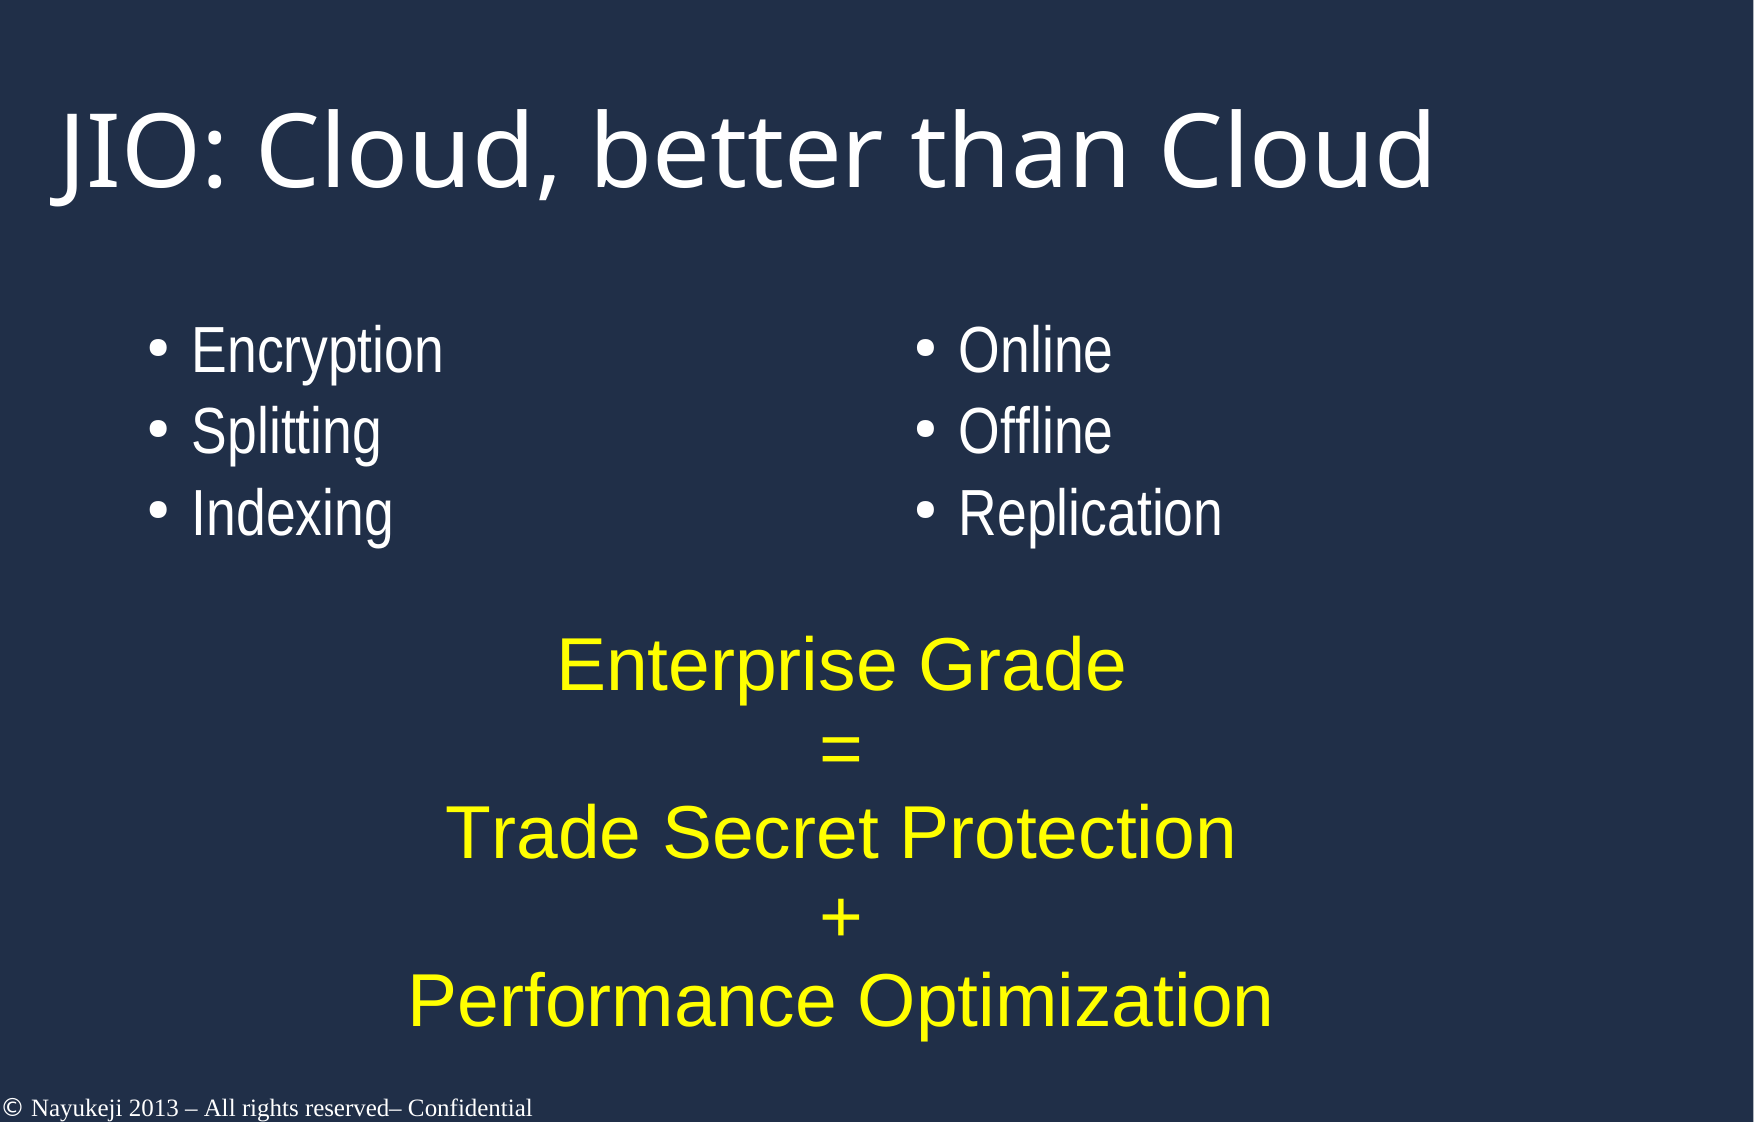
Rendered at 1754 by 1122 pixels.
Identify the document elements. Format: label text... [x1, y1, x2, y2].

text_box Enterprise Grade = Trade Secret Protection + Performance Optimization [236, 590, 1447, 1075]
title JIO: Cloud, better than Cloud [59, 59, 1695, 237]
list Encryption Splitting Indexing [128, 311, 860, 963]
list Online Offline Replication [895, 311, 1627, 963]
